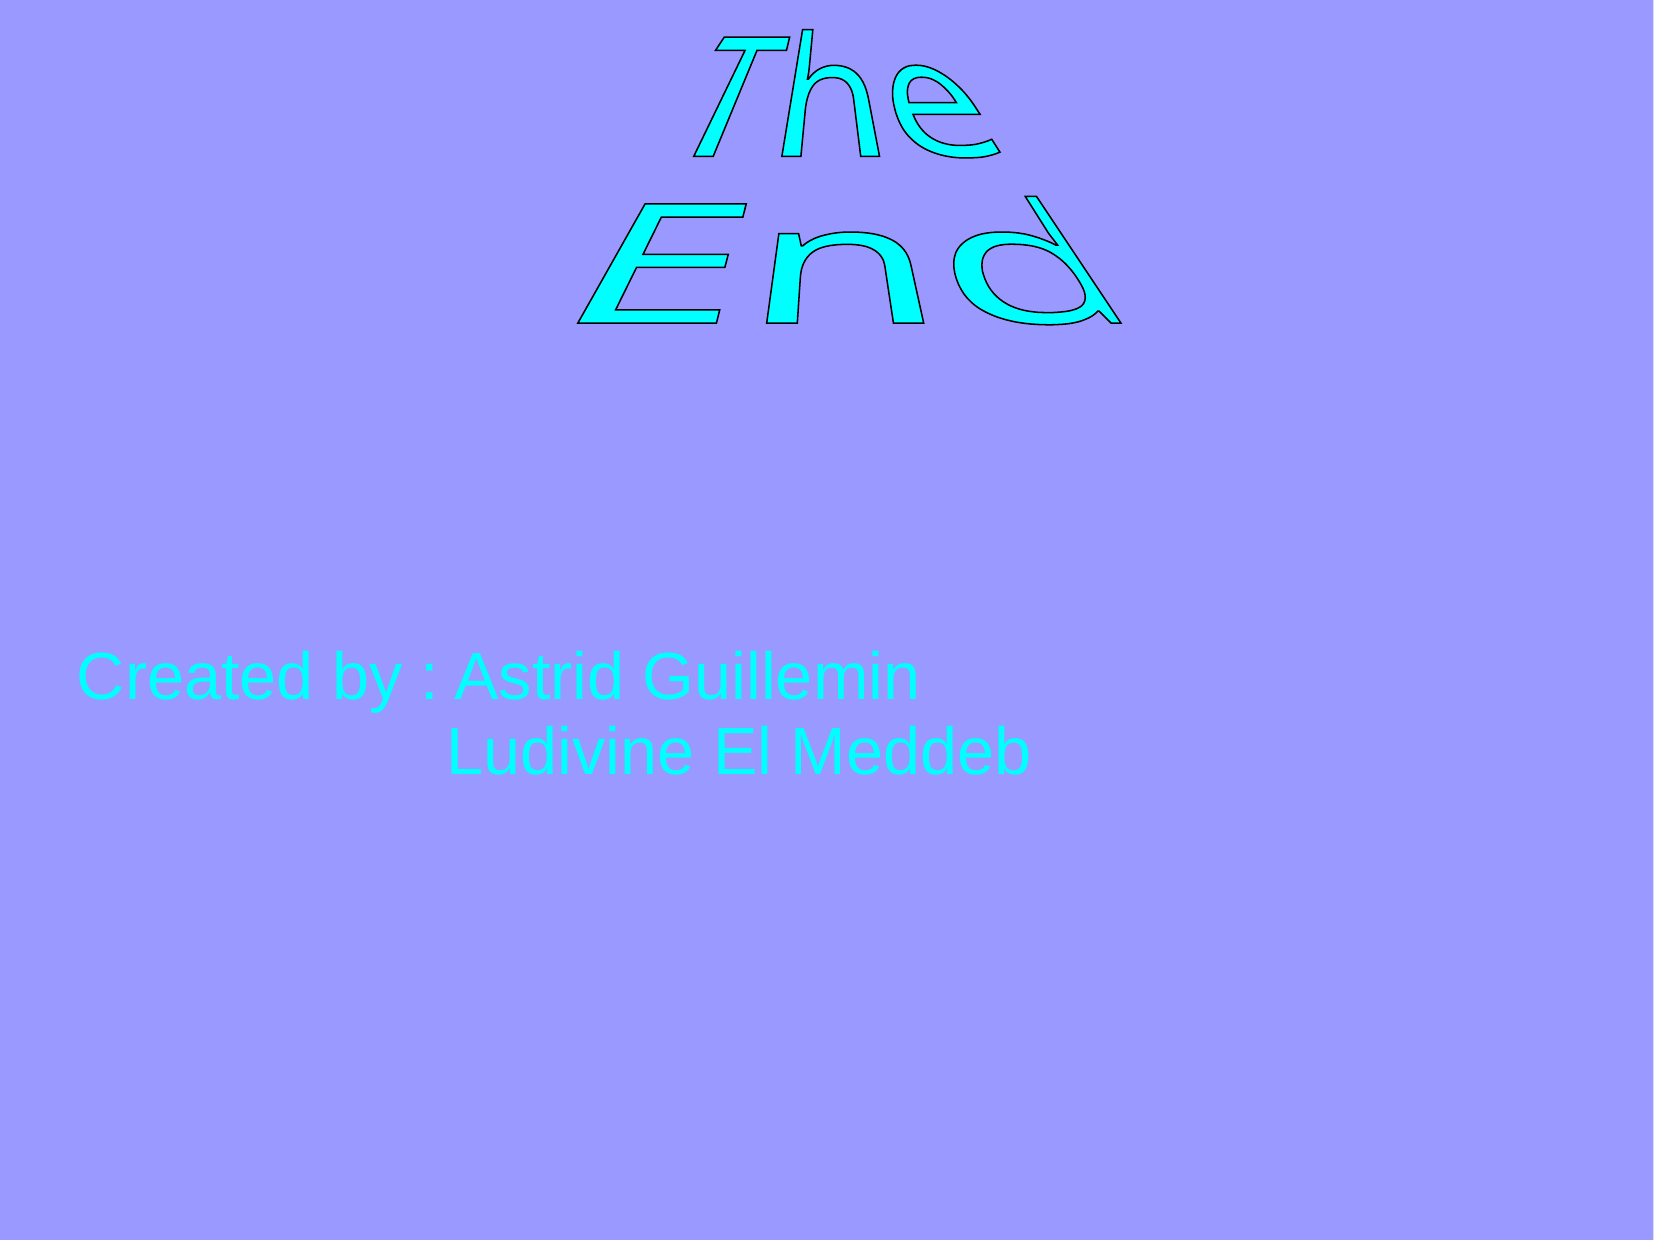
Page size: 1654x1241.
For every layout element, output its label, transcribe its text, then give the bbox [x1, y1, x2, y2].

text_box The End [953, 196, 1121, 325]
text_box The End [577, 203, 747, 324]
text_box The End [892, 65, 1000, 158]
subtitle Created by : Astrid Guillemin Ludivine El Meddeb [76, 354, 1565, 1074]
text_box The End [766, 232, 924, 324]
text_box The End [781, 29, 880, 157]
text_box The End [693, 37, 790, 157]
